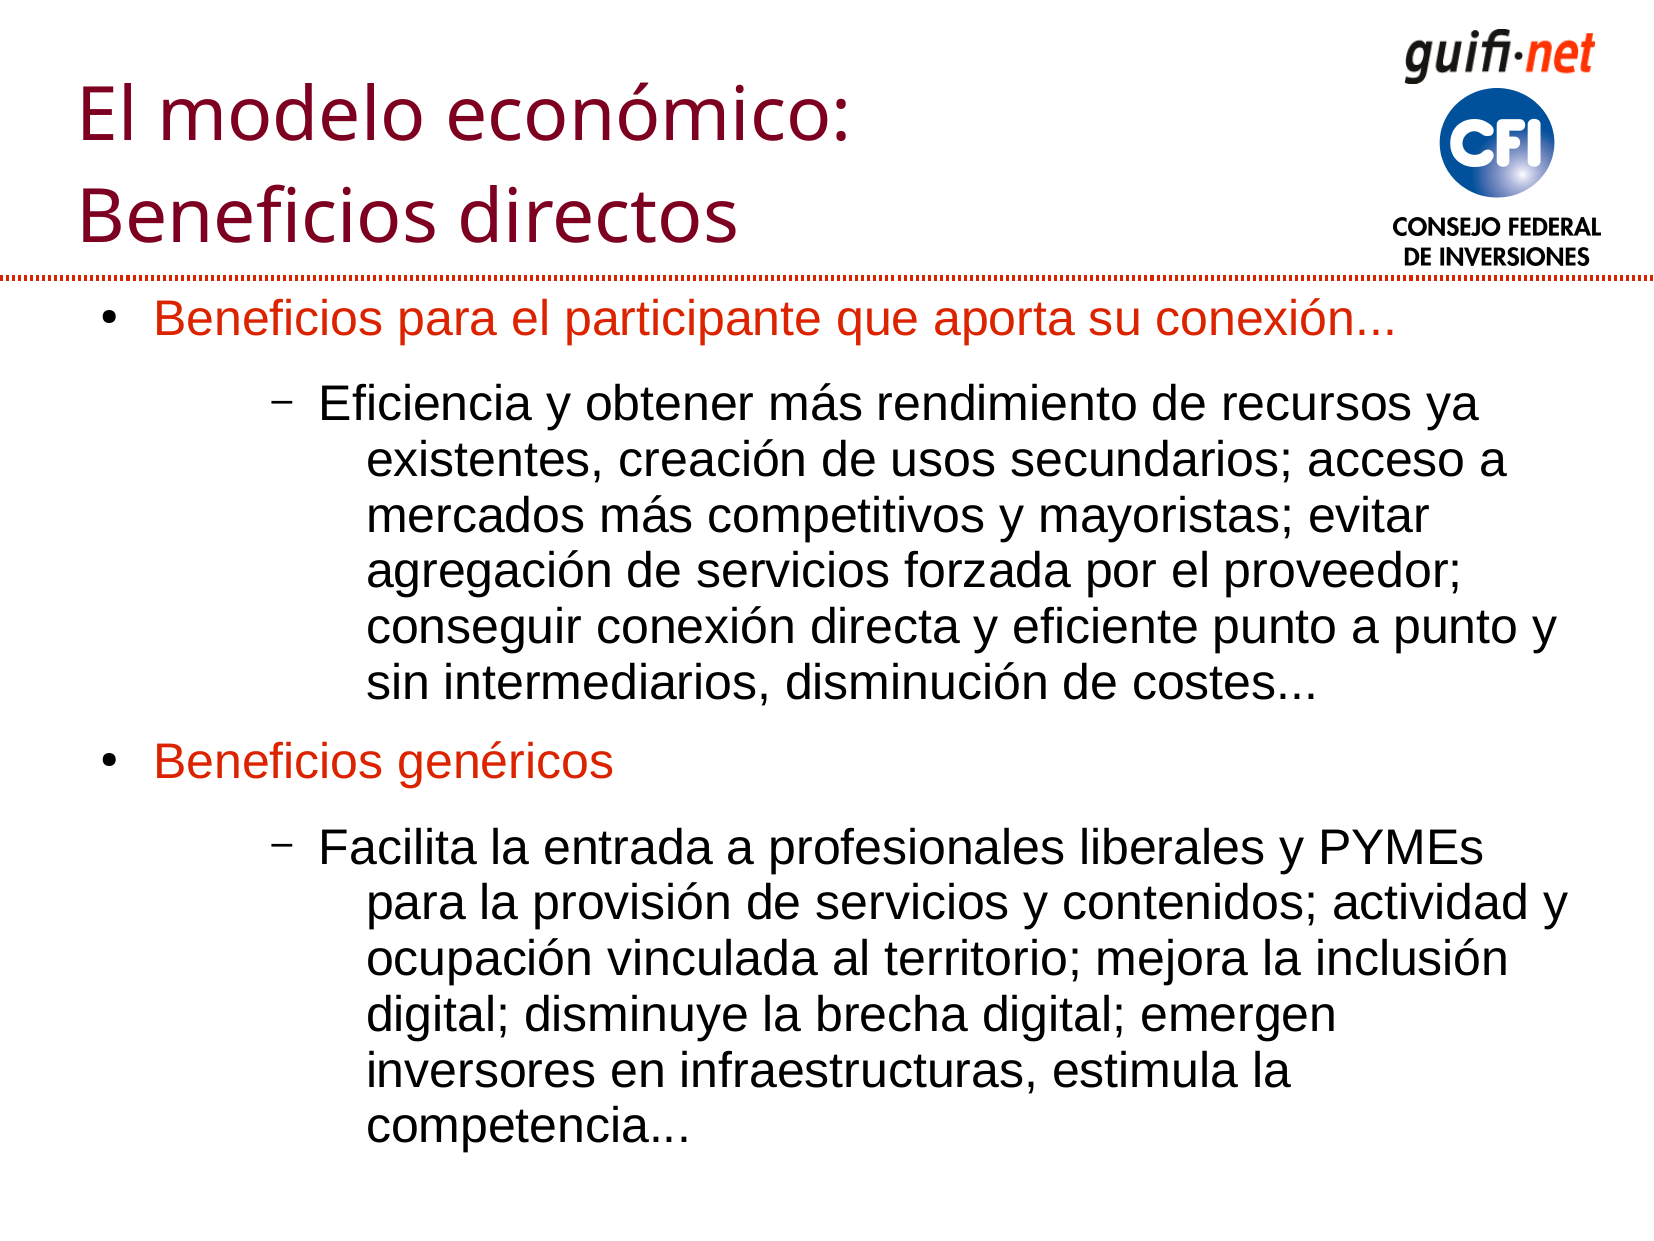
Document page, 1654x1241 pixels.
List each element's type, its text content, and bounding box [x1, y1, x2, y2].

title El modelo económico: Beneficios directos [76, 66, 1093, 259]
list Beneficios para el participante que aporta su conexión... Eficiencia y obtener más rendimiento de recursos ya existentes, creación de usos secundarios; acceso a mercados más competitivos y mayoristas; evitar agregación de servicios forzada por el proveedor; conseguir conexión directa y eficiente punto a punto y sin intermediarios, disminución de costes... Beneficios genéricos Facilita la entrada a profesionales liberales y PYMEs para la provisión de servicios y contenidos; actividad y ocupación vinculada al territorio; mejora la inclusión digital; disminuye la brecha digital; emergen inversores en infraestructuras, estimula la competencia... [82, 290, 1571, 1154]
picture [1393, 88, 1601, 266]
picture [1404, 29, 1595, 84]
